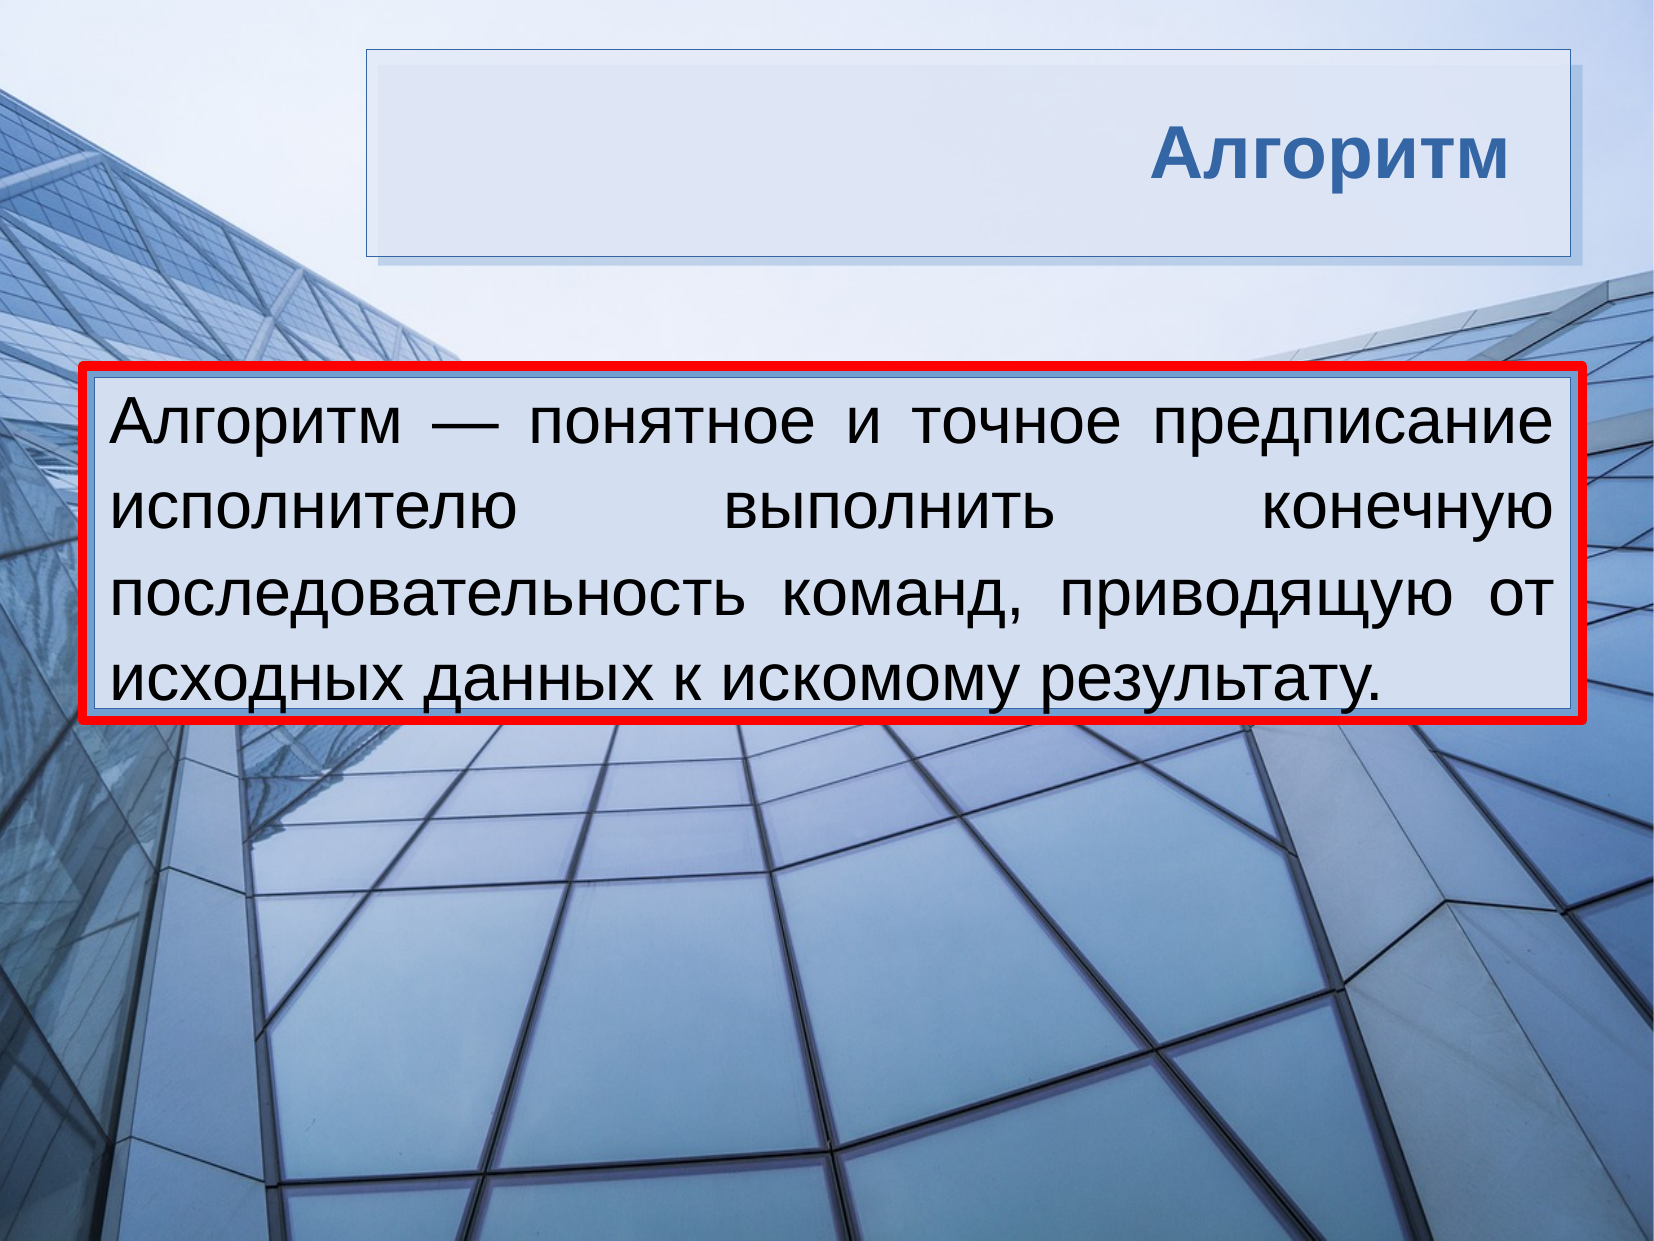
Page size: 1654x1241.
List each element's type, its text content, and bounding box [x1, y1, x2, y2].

text_box [377, 64, 1583, 266]
text_box Алгоритм — понятное и точное предписание исполнителю выполнить конечную последовательность команд, приводящую от исходных данных к искомому результату. [94, 377, 1571, 709]
title Алгоритм [366, 49, 1571, 257]
picture [0, 0, 1654, 1241]
text_box [82, 366, 1583, 721]
